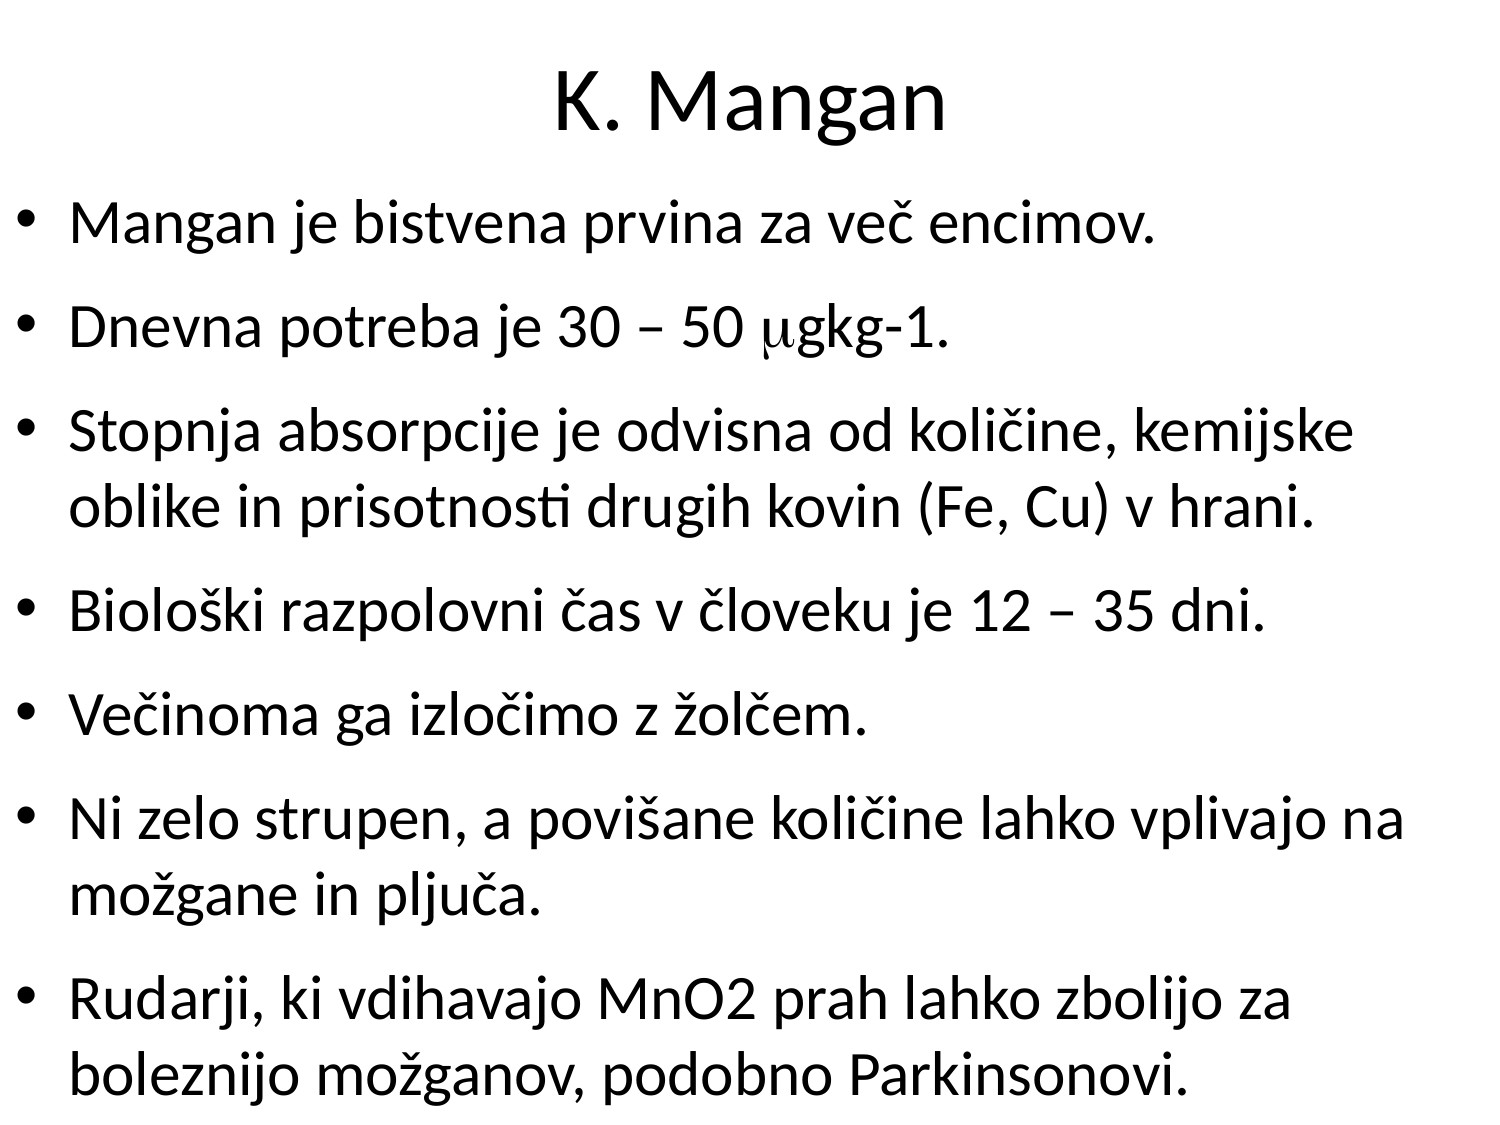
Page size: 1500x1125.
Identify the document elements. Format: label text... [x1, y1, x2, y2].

title K. Mangan [76, 0, 1427, 172]
list Mangan je bistvena prvina za več encimov. Dnevna potreba je 30 – 50 gkg-1. Stopnja absorpcije je odvisna od količine, kemijske oblike in prisotnosti drugih kovin (Fe, Cu) v hrani. Biološki razpolovni čas v človeku je 12 – 35 dni. Večinoma ga izločimo z žolčem. Ni zelo strupen, a povišane količine lahko vplivajo na možgane in pljuča. Rudarji, ki vdihavajo MnO2 prah lahko zbolijo za boleznijo možganov, podobno Parkinsonovi. [0, 172, 1500, 1125]
